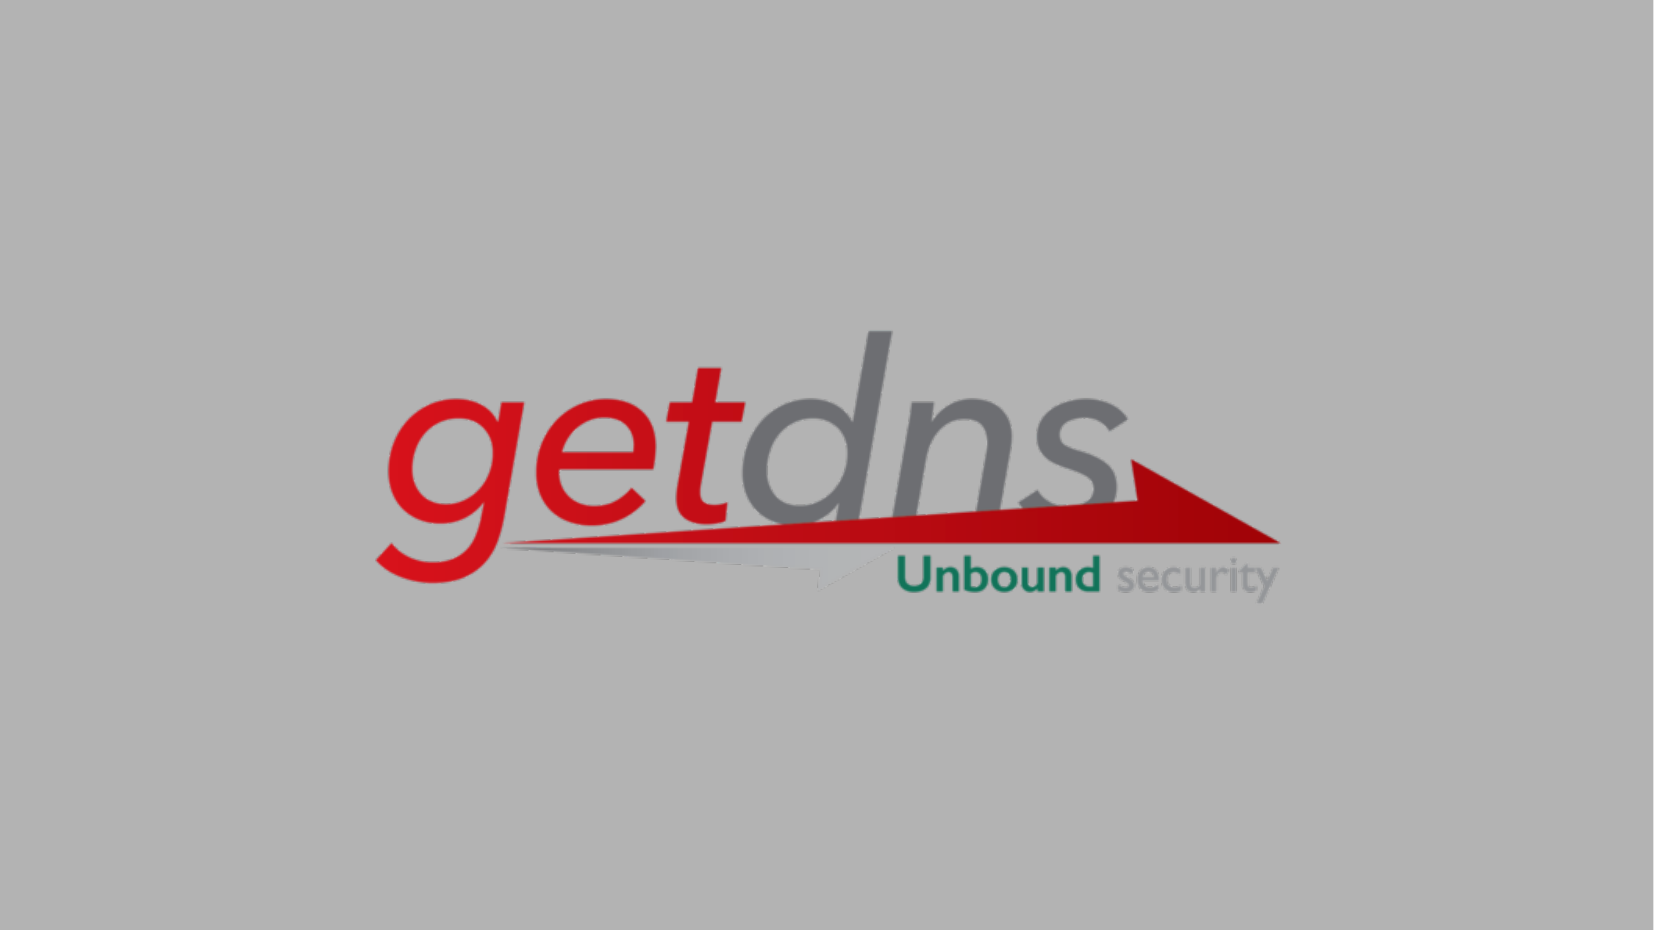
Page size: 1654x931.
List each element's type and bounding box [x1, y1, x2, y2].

picture [360, 317, 1298, 618]
